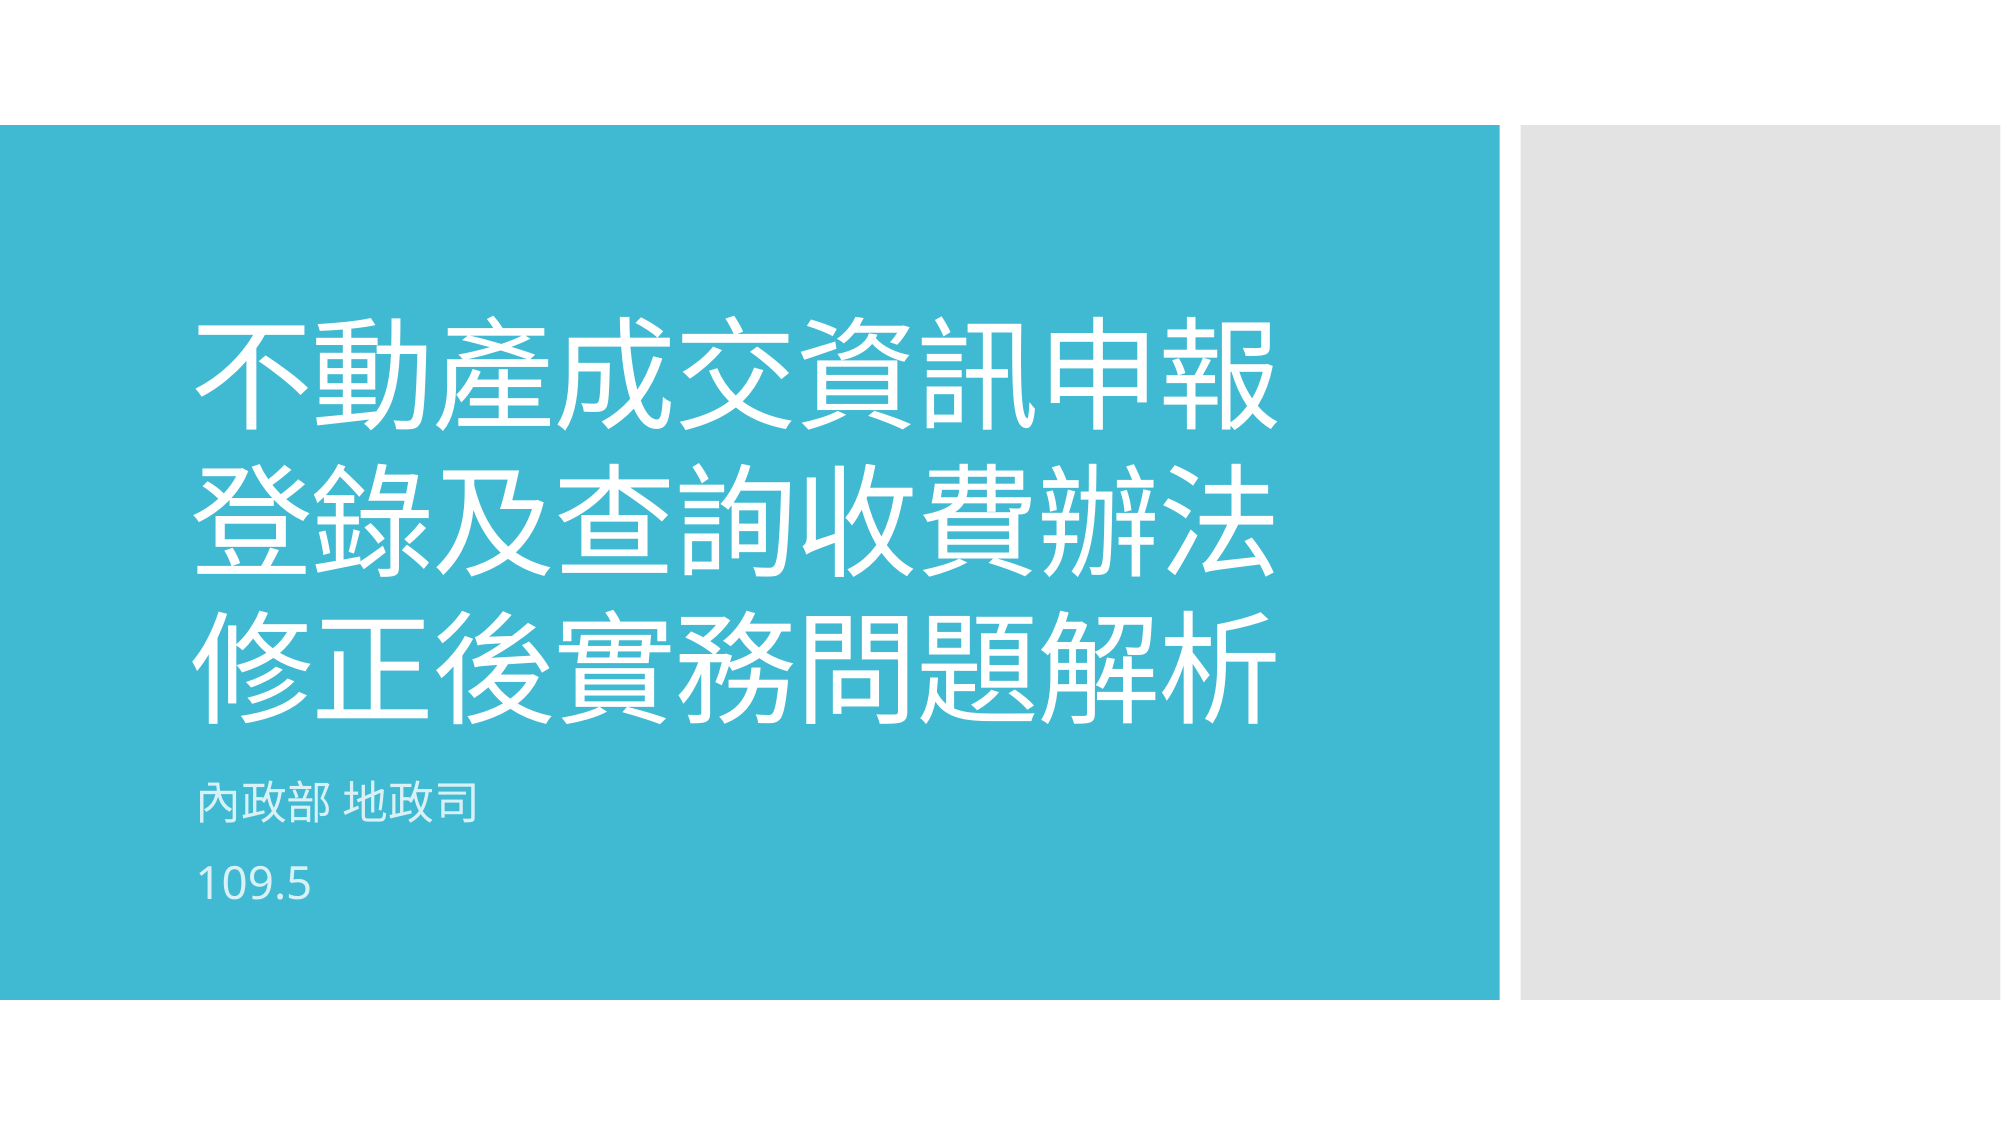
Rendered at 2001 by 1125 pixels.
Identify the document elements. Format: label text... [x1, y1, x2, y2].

title 不動產成交資訊申報登錄及查詢收費辦法修正後實務問題解析 [175, 213, 1376, 747]
subtitle 內政部 地政司 109.5 [180, 766, 1381, 917]
